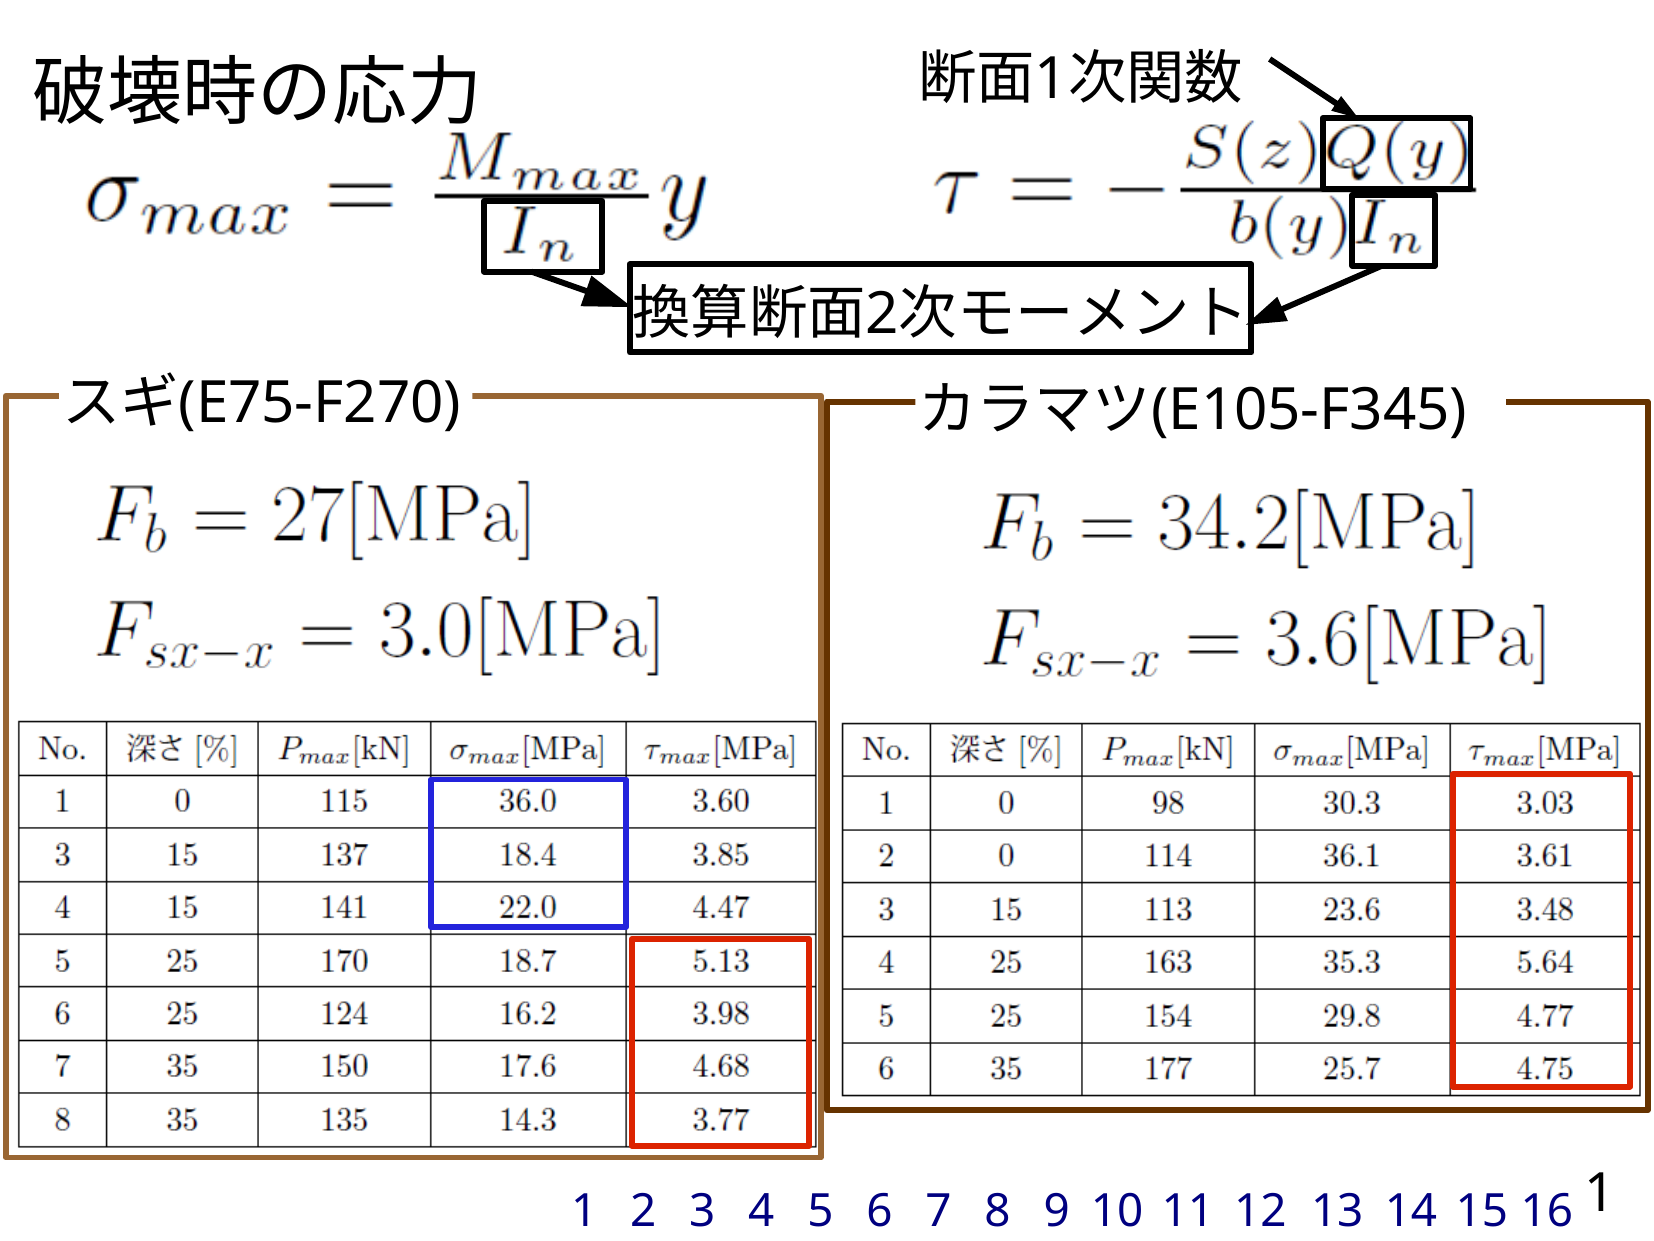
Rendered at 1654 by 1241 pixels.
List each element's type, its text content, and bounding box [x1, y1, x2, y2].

picture [487, 204, 599, 269]
text_box 3 [686, 1175, 745, 1238]
text_box スギ(E75-F270) [59, 353, 473, 432]
text_box 換算断面2次モーメント [630, 264, 1251, 343]
text_box 11 [1158, 1175, 1231, 1238]
picture [70, 87, 750, 302]
text_box 13 [1581, 1151, 1642, 1225]
text_box 10 [1087, 1175, 1158, 1238]
picture [1326, 121, 1468, 186]
picture [974, 448, 1560, 692]
picture [83, 460, 680, 703]
picture [1275, 58, 1506, 308]
picture [915, 64, 1364, 308]
text_box 15 [1452, 1175, 1515, 1238]
text_box 8 [981, 1175, 1040, 1238]
text_box 14 [1381, 1175, 1444, 1238]
text_box 16 [1517, 1175, 1580, 1238]
text_box 6 [863, 1175, 922, 1238]
text_box 断面1次関数 [915, 29, 1270, 108]
text_box 破壊時の応力 [29, 29, 502, 130]
text_box 9 [1040, 1175, 1087, 1238]
text_box 5 [804, 1175, 863, 1238]
picture [1355, 198, 1432, 263]
text_box 2 [628, 1175, 686, 1238]
text_box 12 [1231, 1175, 1294, 1238]
text_box 4 [745, 1175, 804, 1238]
text_box 7 [922, 1175, 981, 1238]
text_box カラマツ(E105-F345) [915, 360, 1506, 449]
picture [553, 275, 591, 287]
text_box 1 [568, 1175, 628, 1238]
text_box 13 [1308, 1175, 1371, 1238]
picture [9, 714, 818, 1152]
picture [835, 716, 1645, 1105]
